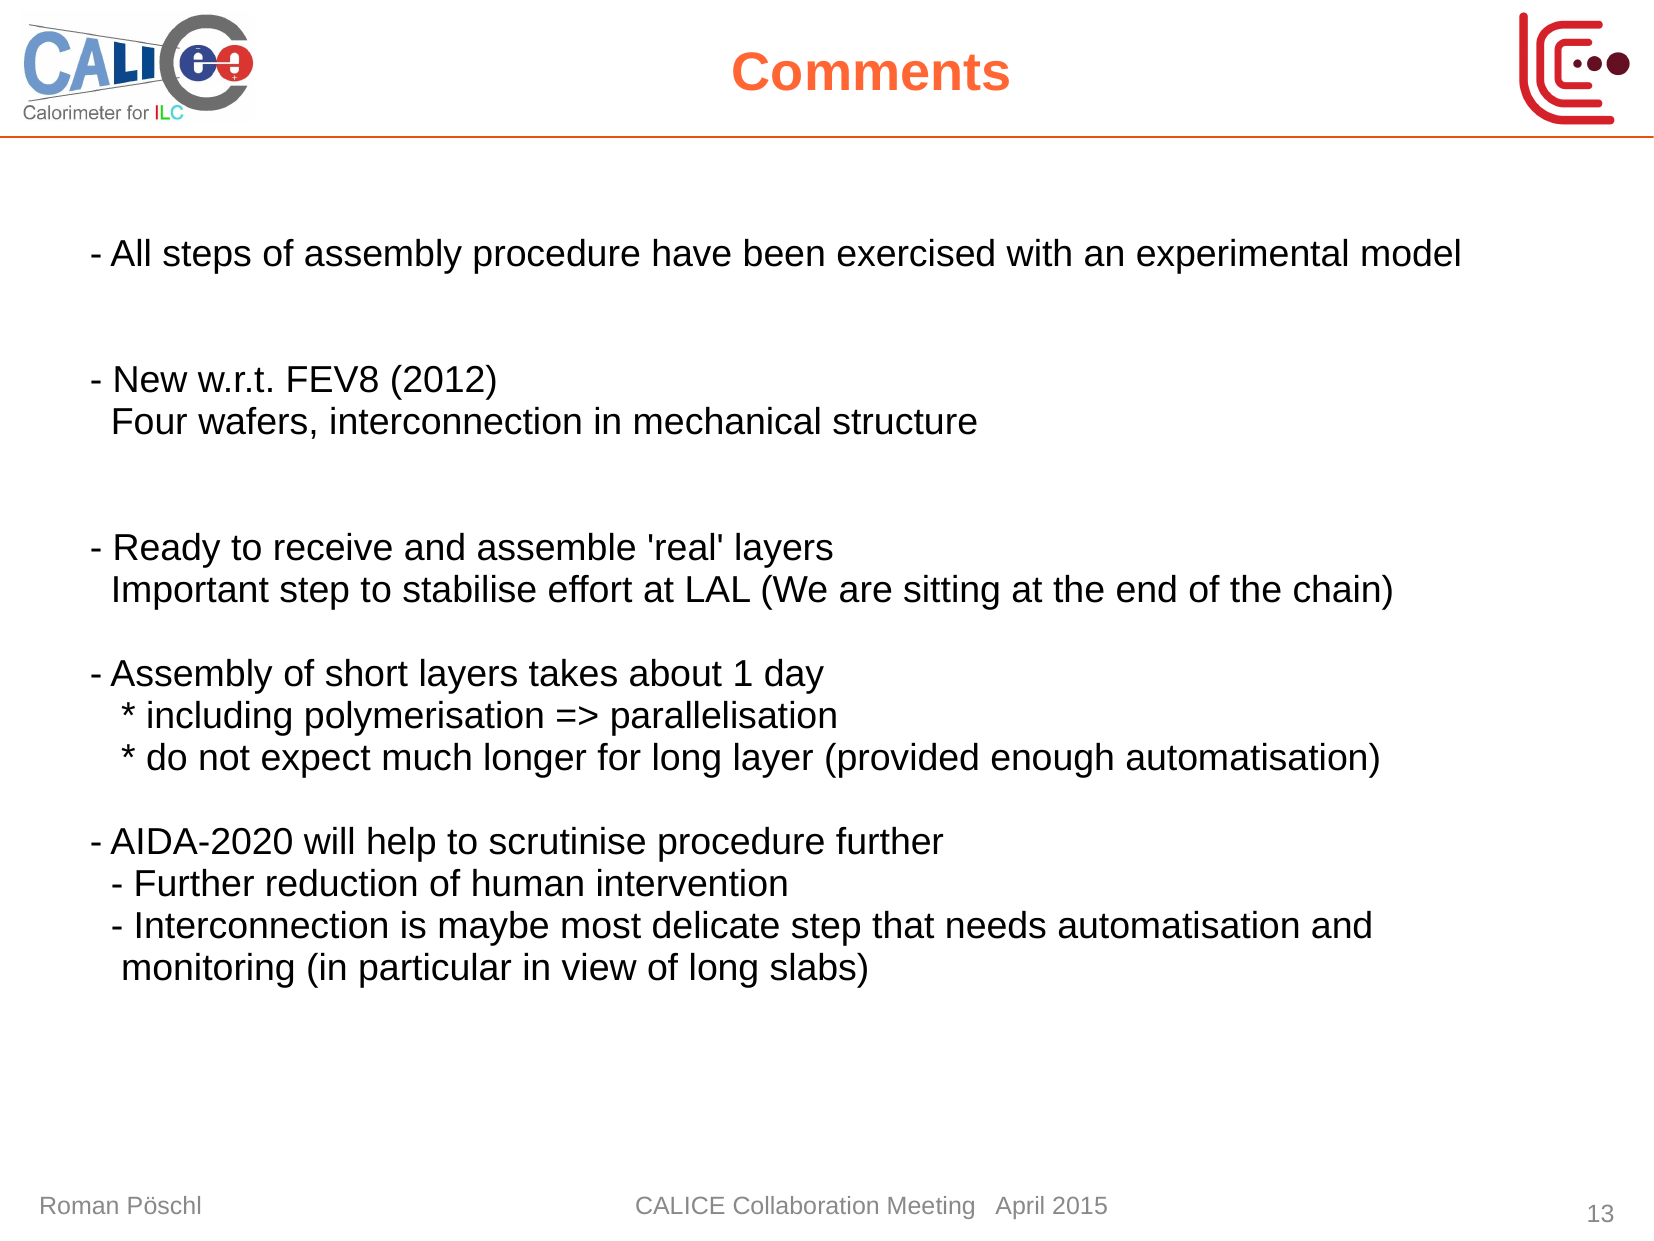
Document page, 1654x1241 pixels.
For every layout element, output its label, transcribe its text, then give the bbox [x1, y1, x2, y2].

picture [1508, 2, 1641, 135]
text_box - All steps of assembly procedure have been exercised with an experimental model - New w.r.t. FEV8 (2012) Four wafers, interconnection in mechanical structure - Ready to receive and assemble 'real' layers Important step to stabilise effort at LAL (We are sitting at the end of the chain) - Assembly of short layers takes about 1 day * including polymerisation => parallelisation * do not expect much longer for long layer (provided enough automatisation) - AIDA-2020 will help to scrutinise procedure further - Further reduction of human intervention - Interconnection is maybe most delicate step that needs automatisation and monitoring (in particular in view of long slabs) [75, 225, 1483, 996]
title Comments [128, 29, 1617, 113]
picture [20, 10, 255, 122]
